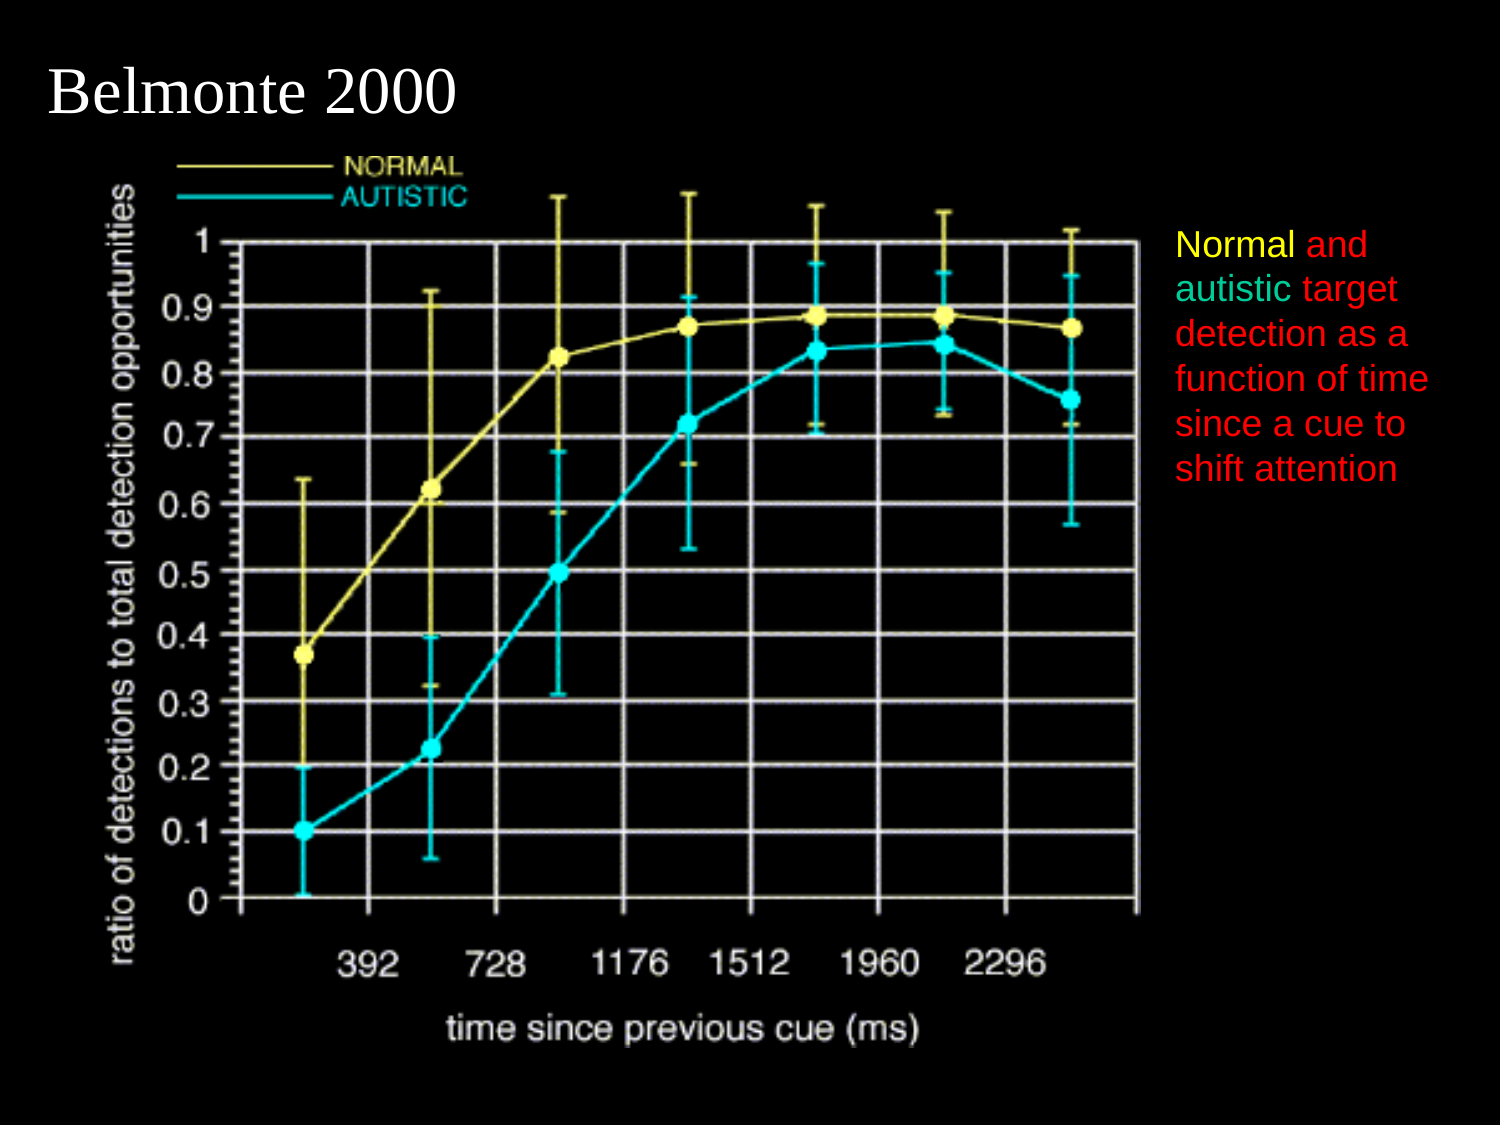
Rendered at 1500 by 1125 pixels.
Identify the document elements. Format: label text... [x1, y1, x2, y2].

picture [93, 156, 1141, 1048]
title Belmonte 2000 [33, 33, 1474, 133]
text_box Normal and autistic target detection as a function of time since a cue to shift attention [1160, 212, 1449, 503]
